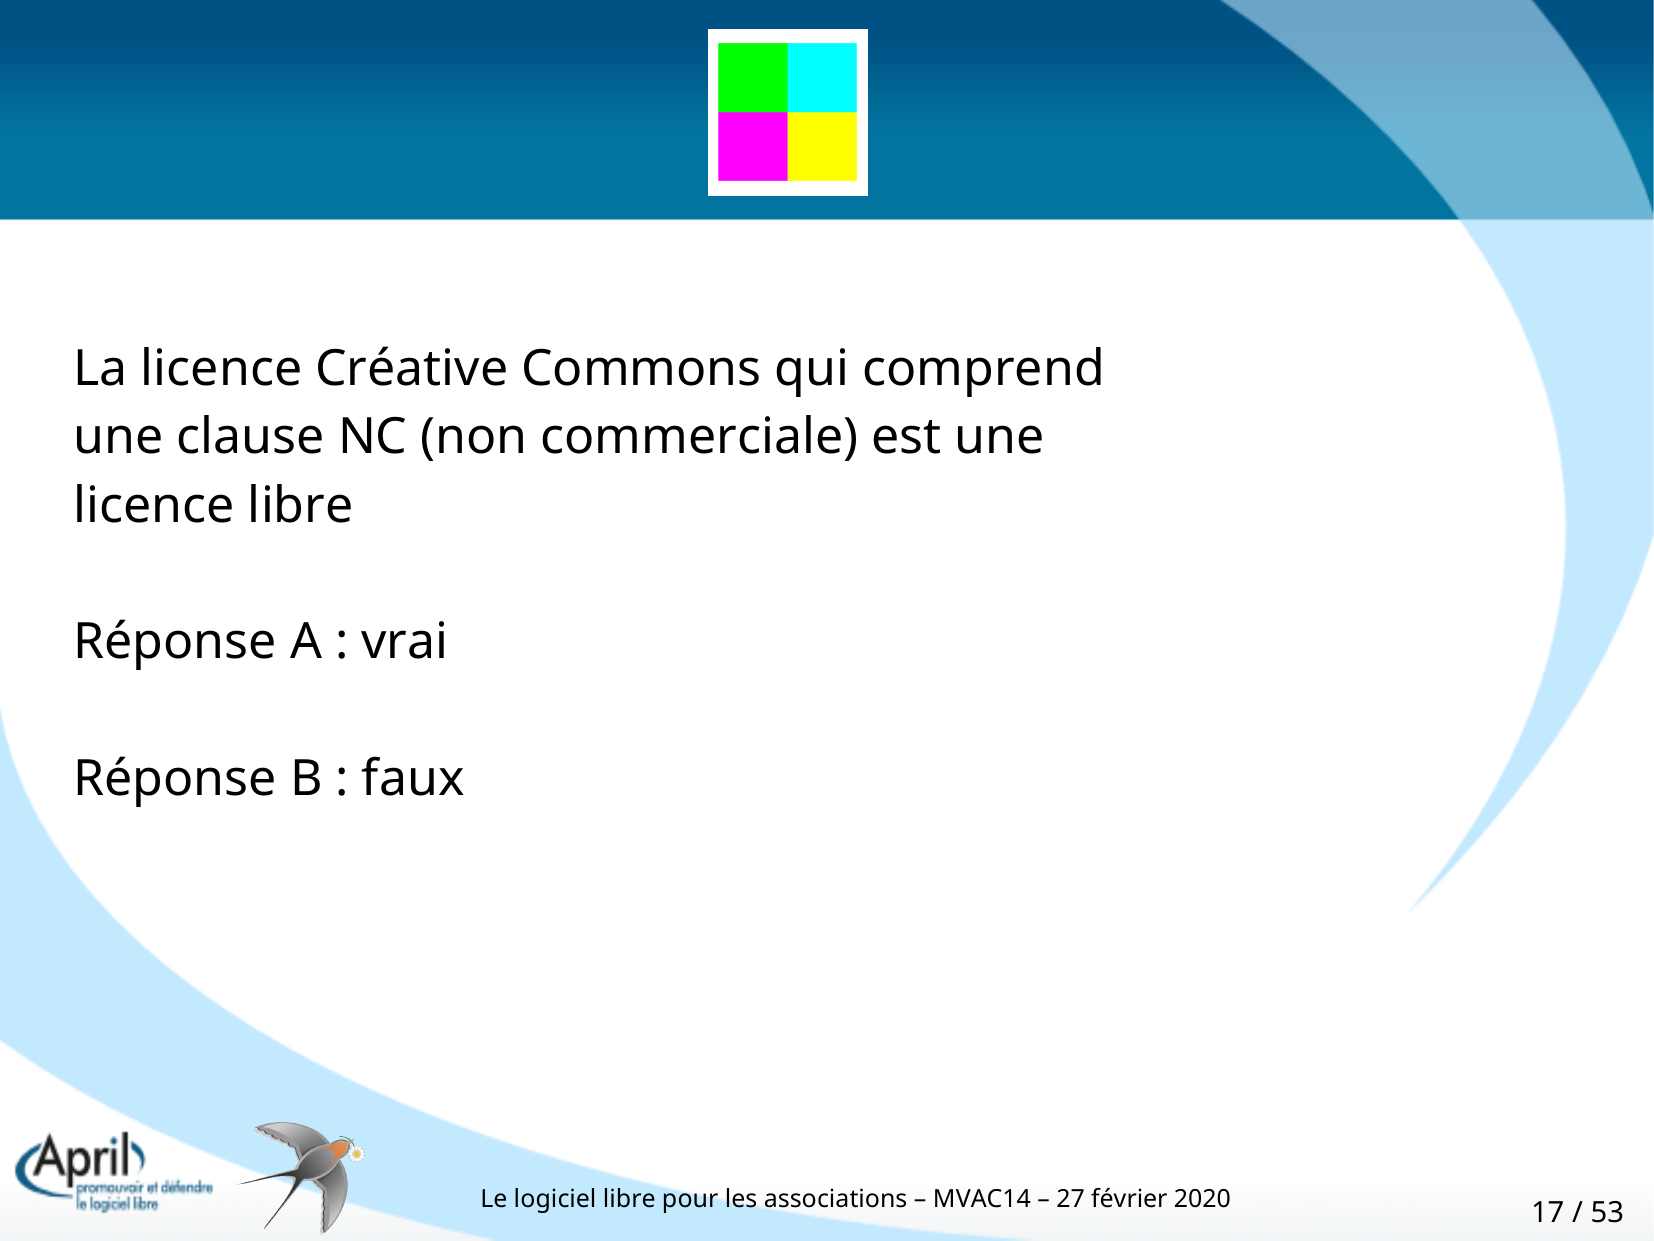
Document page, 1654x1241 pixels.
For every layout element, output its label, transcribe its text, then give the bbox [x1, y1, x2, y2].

text_box La licence Créative Commons qui comprend une clause NC (non commerciale) est une licence libre Réponse A : vrai Réponse B : faux [59, 324, 1600, 945]
picture [0, 0, 1654, 1241]
